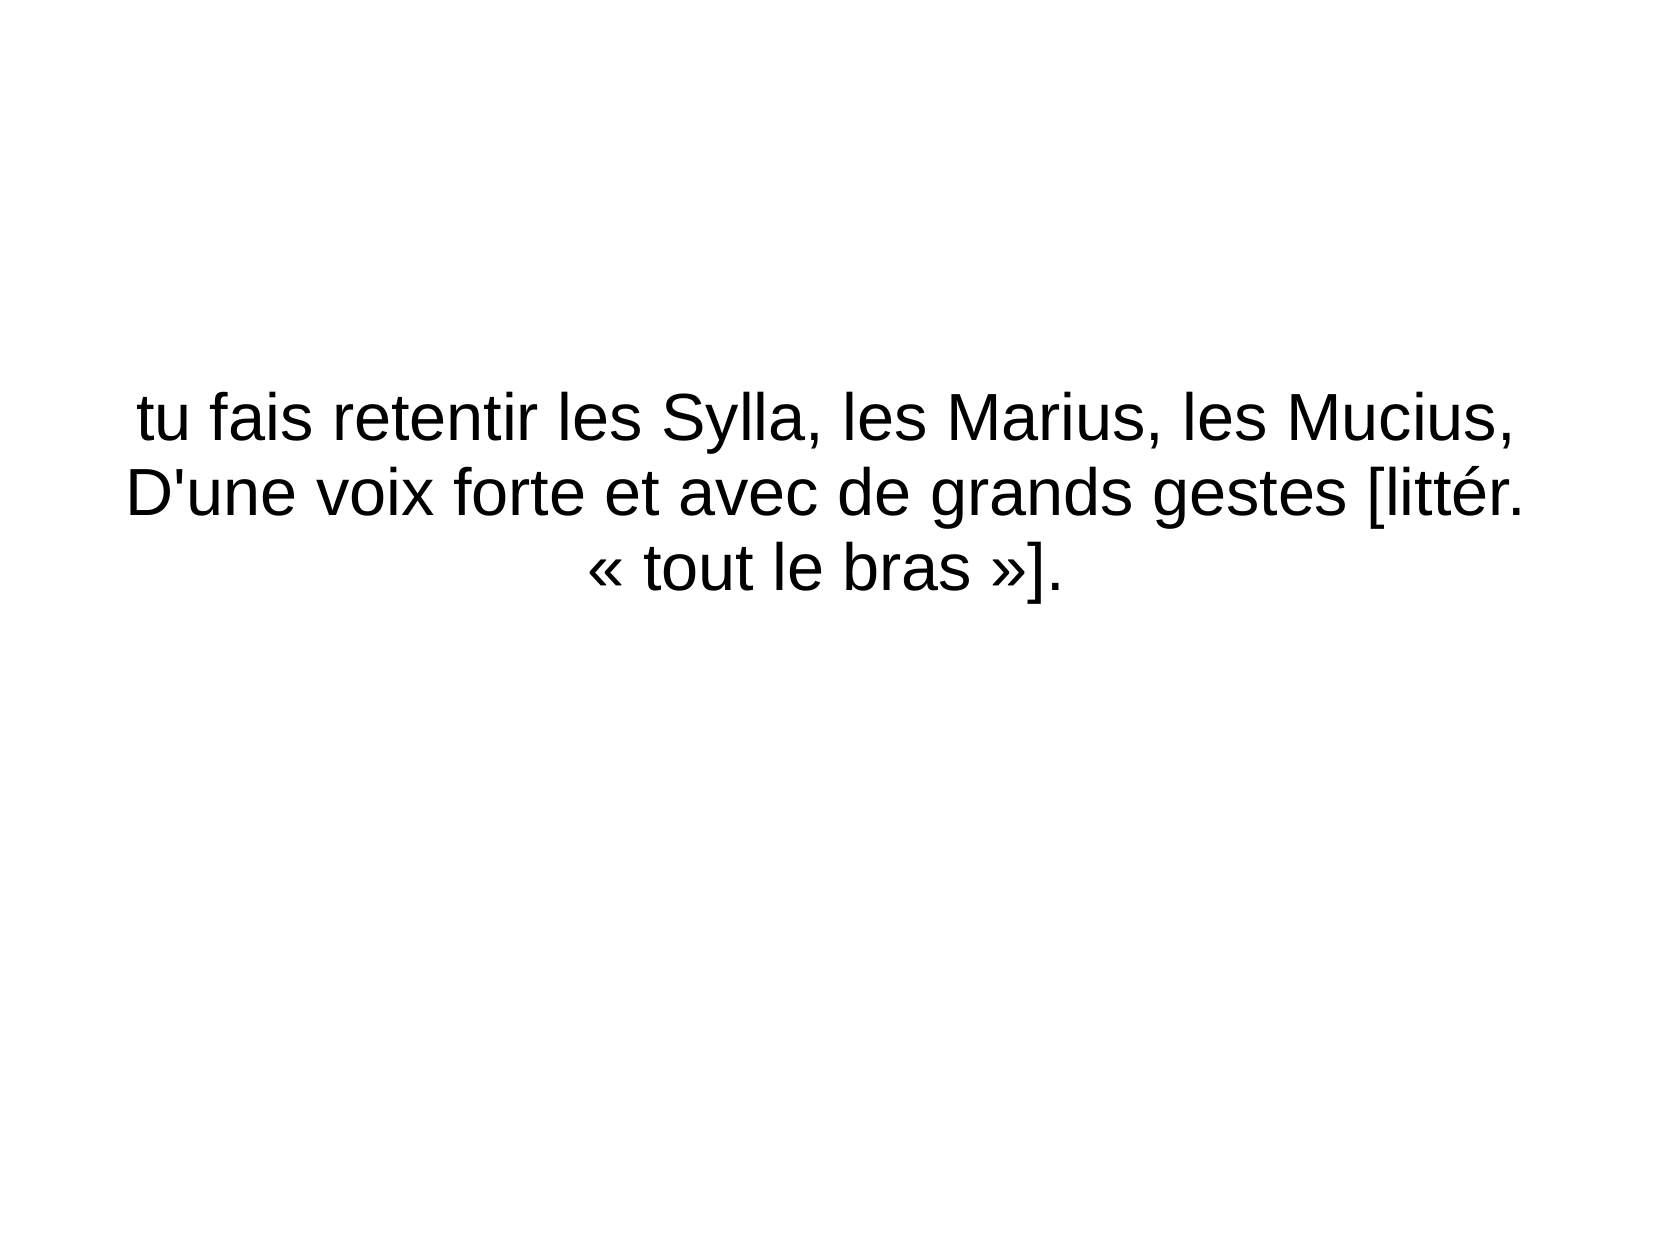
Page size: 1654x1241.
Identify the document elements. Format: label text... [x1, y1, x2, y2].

subtitle tu fais retentir les Sylla, les Marius, les Mucius, D'une voix forte et avec de grands gestes [littér. « tout le bras »]. [82, 49, 1571, 1010]
